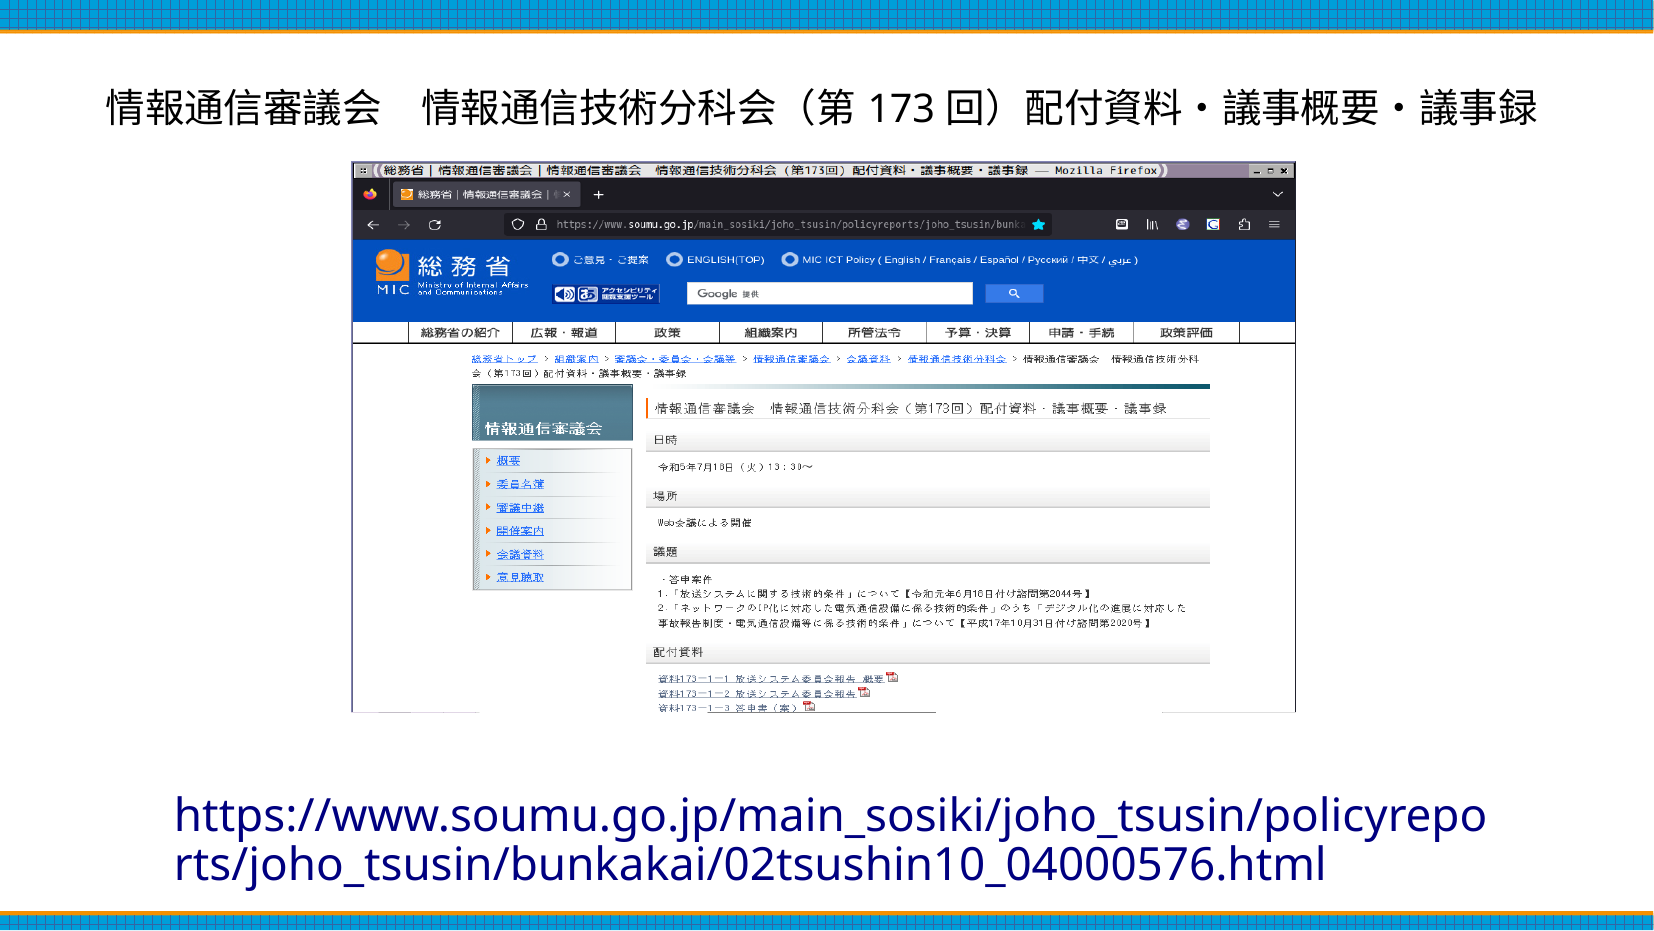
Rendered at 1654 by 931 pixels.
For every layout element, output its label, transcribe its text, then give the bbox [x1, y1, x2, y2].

text_box https://www.soumu.go.jp/main_sosiki/joho_tsusin/policyreports/joho_tsusin/bunkakai/02tsushin10_04000576.html [167, 750, 1496, 877]
text_box 情報通信審議会 情報通信技術分科会（第173回）配付資料・議事概要・議事録 [93, 80, 1551, 132]
picture [351, 161, 1296, 713]
